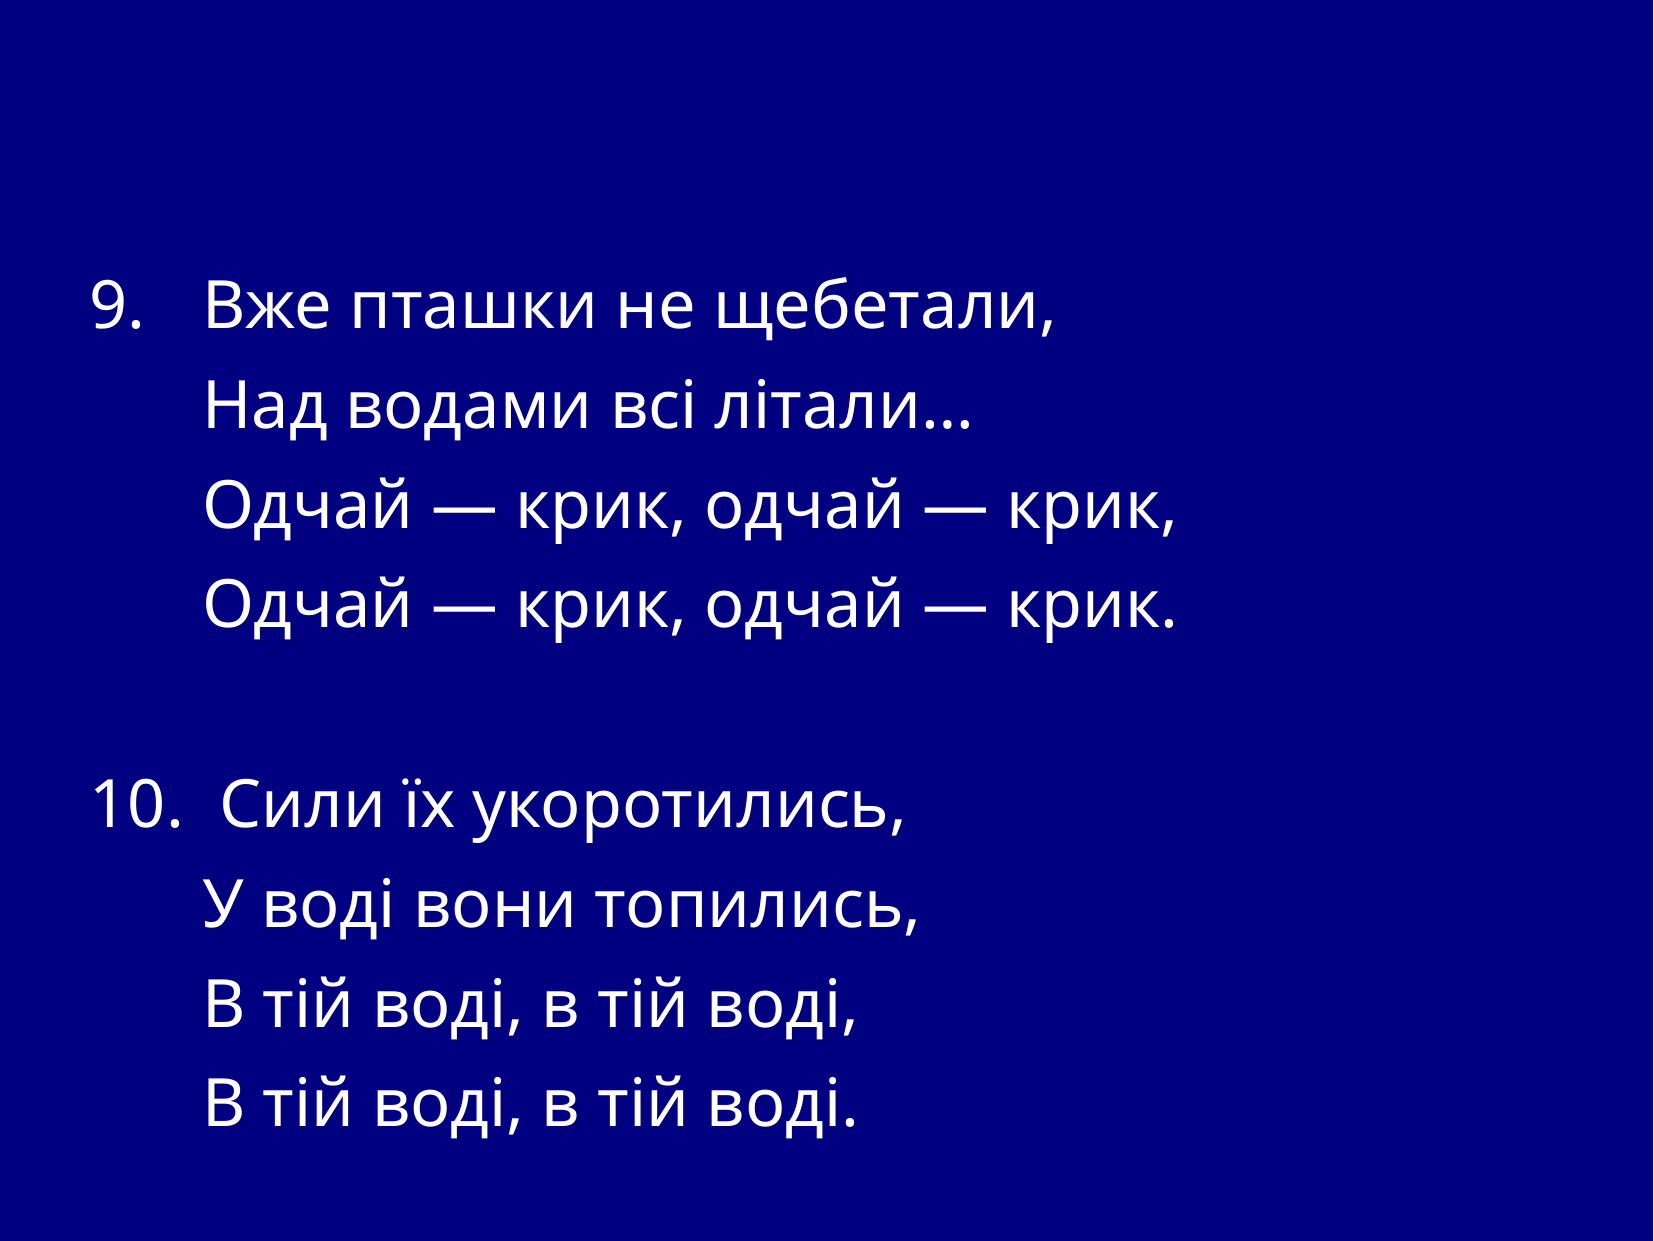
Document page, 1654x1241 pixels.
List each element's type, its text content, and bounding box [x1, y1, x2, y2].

text_box 9. Вже пташки не щебетали, Над водами всі літали… Одчай ― крик, одчай ― крик, Одчай ― крик, одчай ― крик. 10. Сили їх укоротились, У воді вони топились, В тій воді, в тій воді, В тій воді, в тій воді. [75, 150, 1576, 1163]
